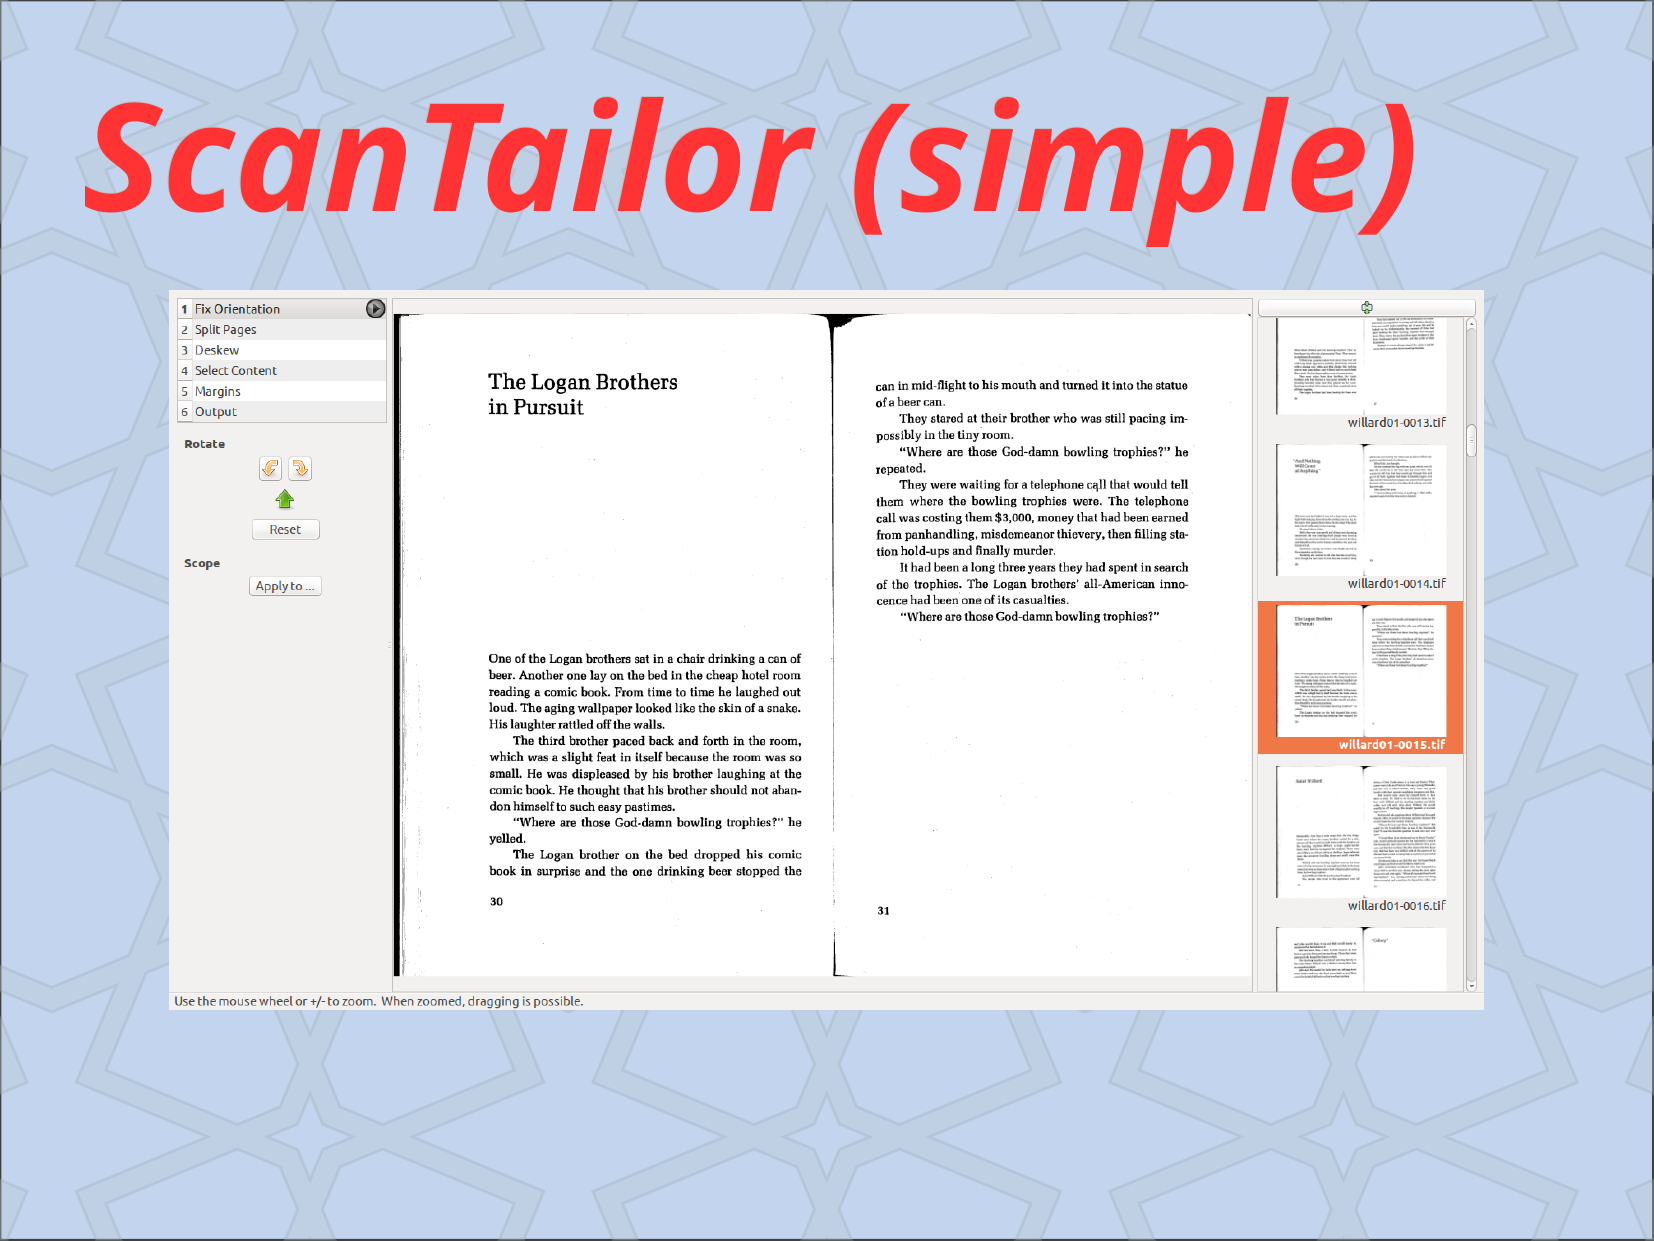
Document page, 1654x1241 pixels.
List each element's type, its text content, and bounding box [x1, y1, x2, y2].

picture [169, 290, 1484, 1010]
title ScanTailor (simple) [82, 49, 1571, 257]
